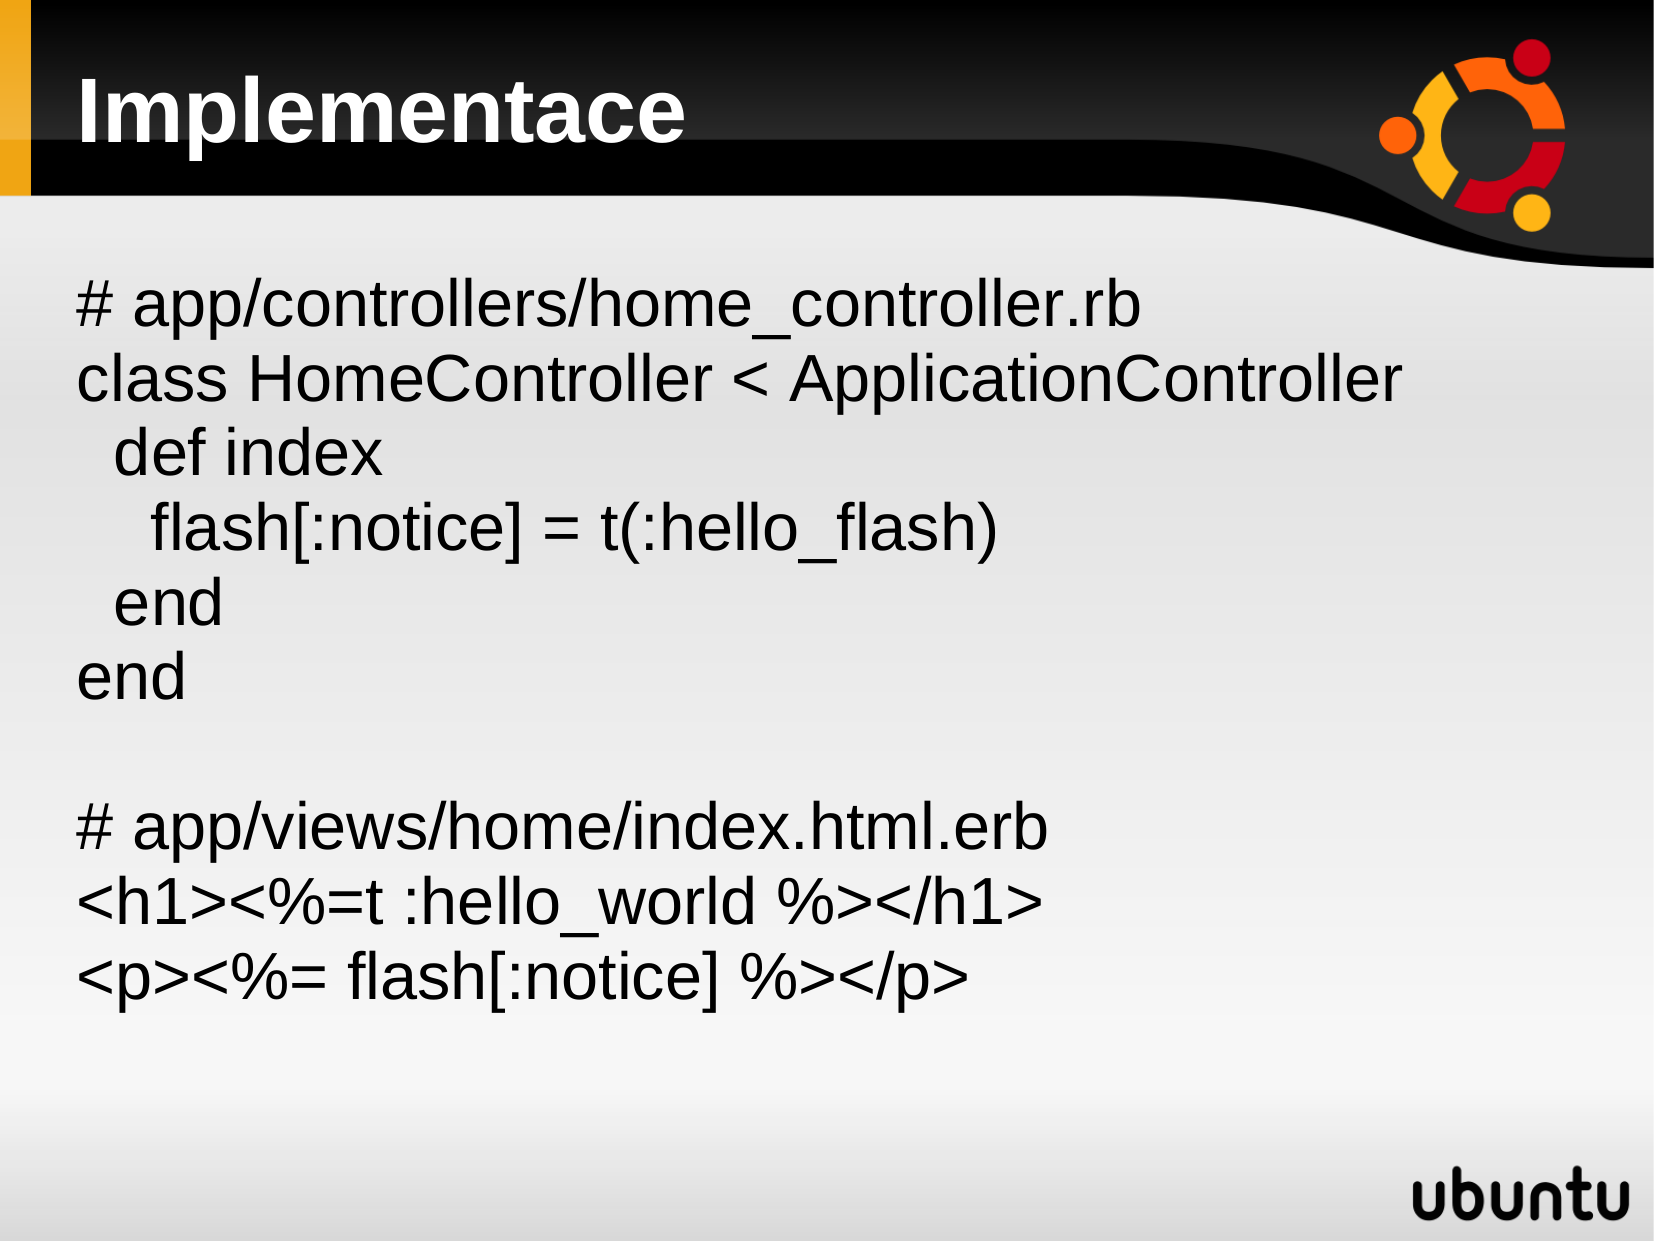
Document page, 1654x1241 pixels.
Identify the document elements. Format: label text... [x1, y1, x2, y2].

picture [0, 0, 1654, 1241]
title Implementace [76, 14, 1565, 207]
list # app/controllers/home_controller.rb class HomeController < ApplicationController def index flash[:notice] = t(:hello_flash) end end # app/views/home/index.html.erb <h1><%=t :hello_world %></h1> <p><%= flash[:notice] %></p> [76, 265, 1565, 1089]
